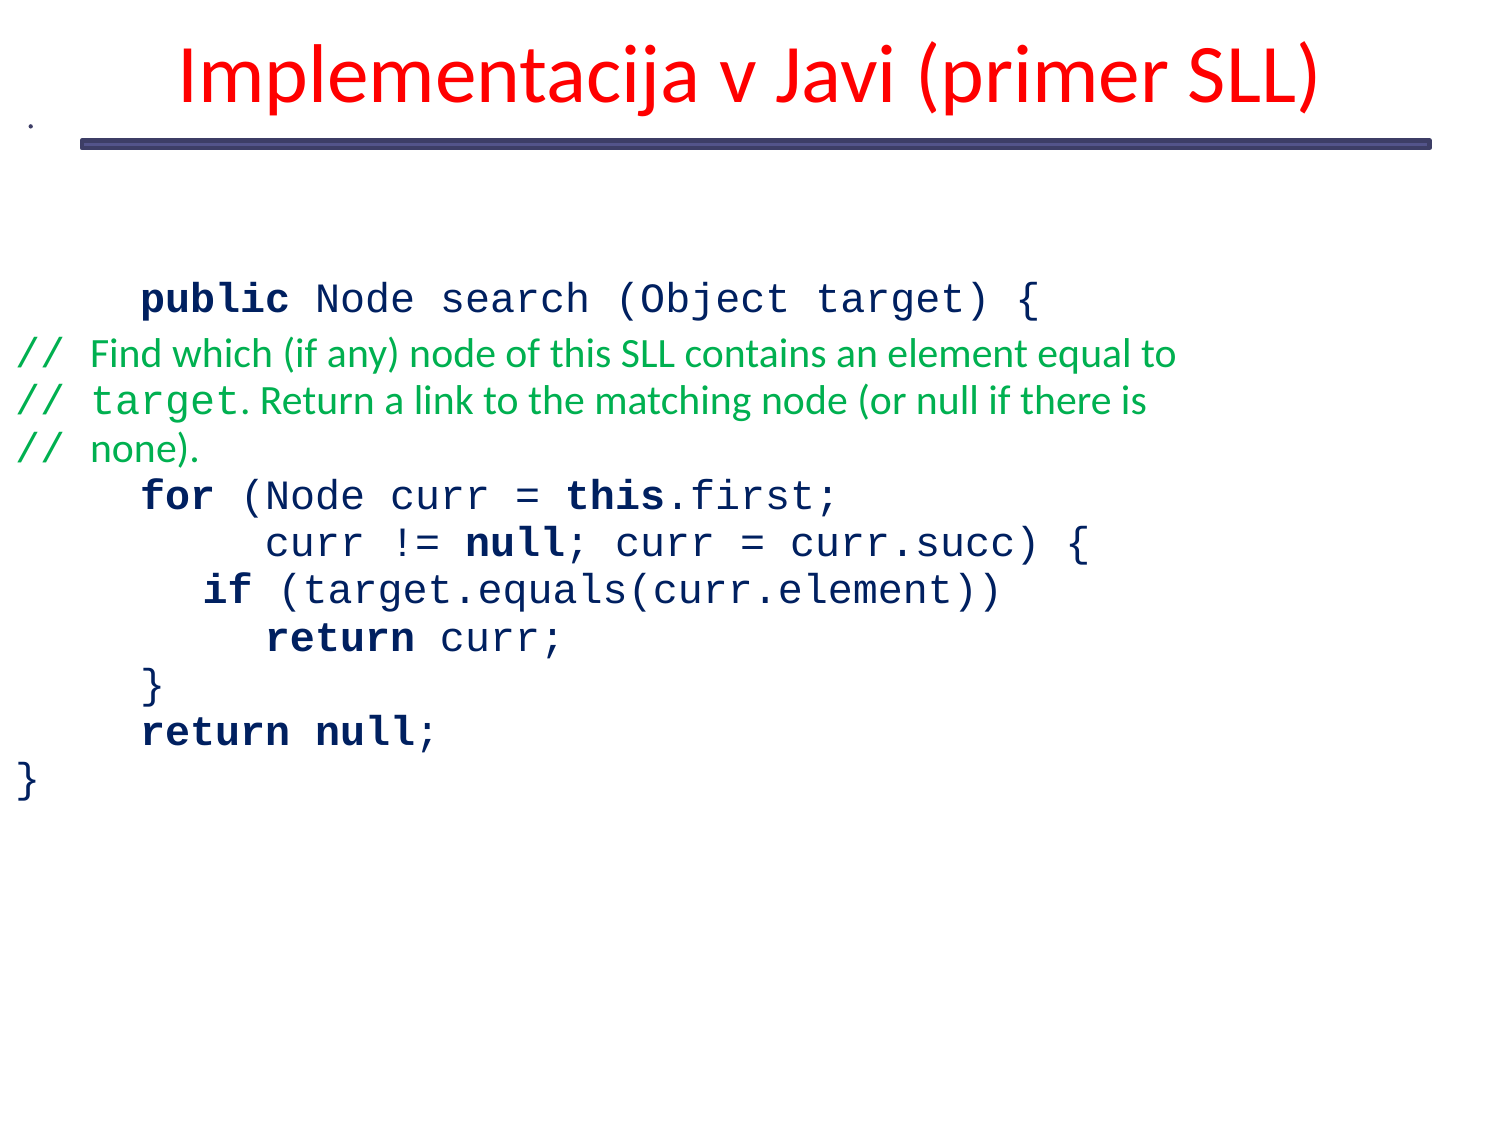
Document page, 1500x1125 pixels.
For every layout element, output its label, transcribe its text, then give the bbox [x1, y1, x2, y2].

title Implementacija v Javi (primer SLL) [75, 23, 1425, 141]
list public Node search (Object target) { // Find which (if any) node of this SLL contains an element equal to // target. Return a link to the matching node (or null if there is // none). for (Node curr = this.first; curr != null; curr = curr.succ) { if (target.equals(curr.element)) return curr; } return null; } [0, 249, 1275, 1013]
